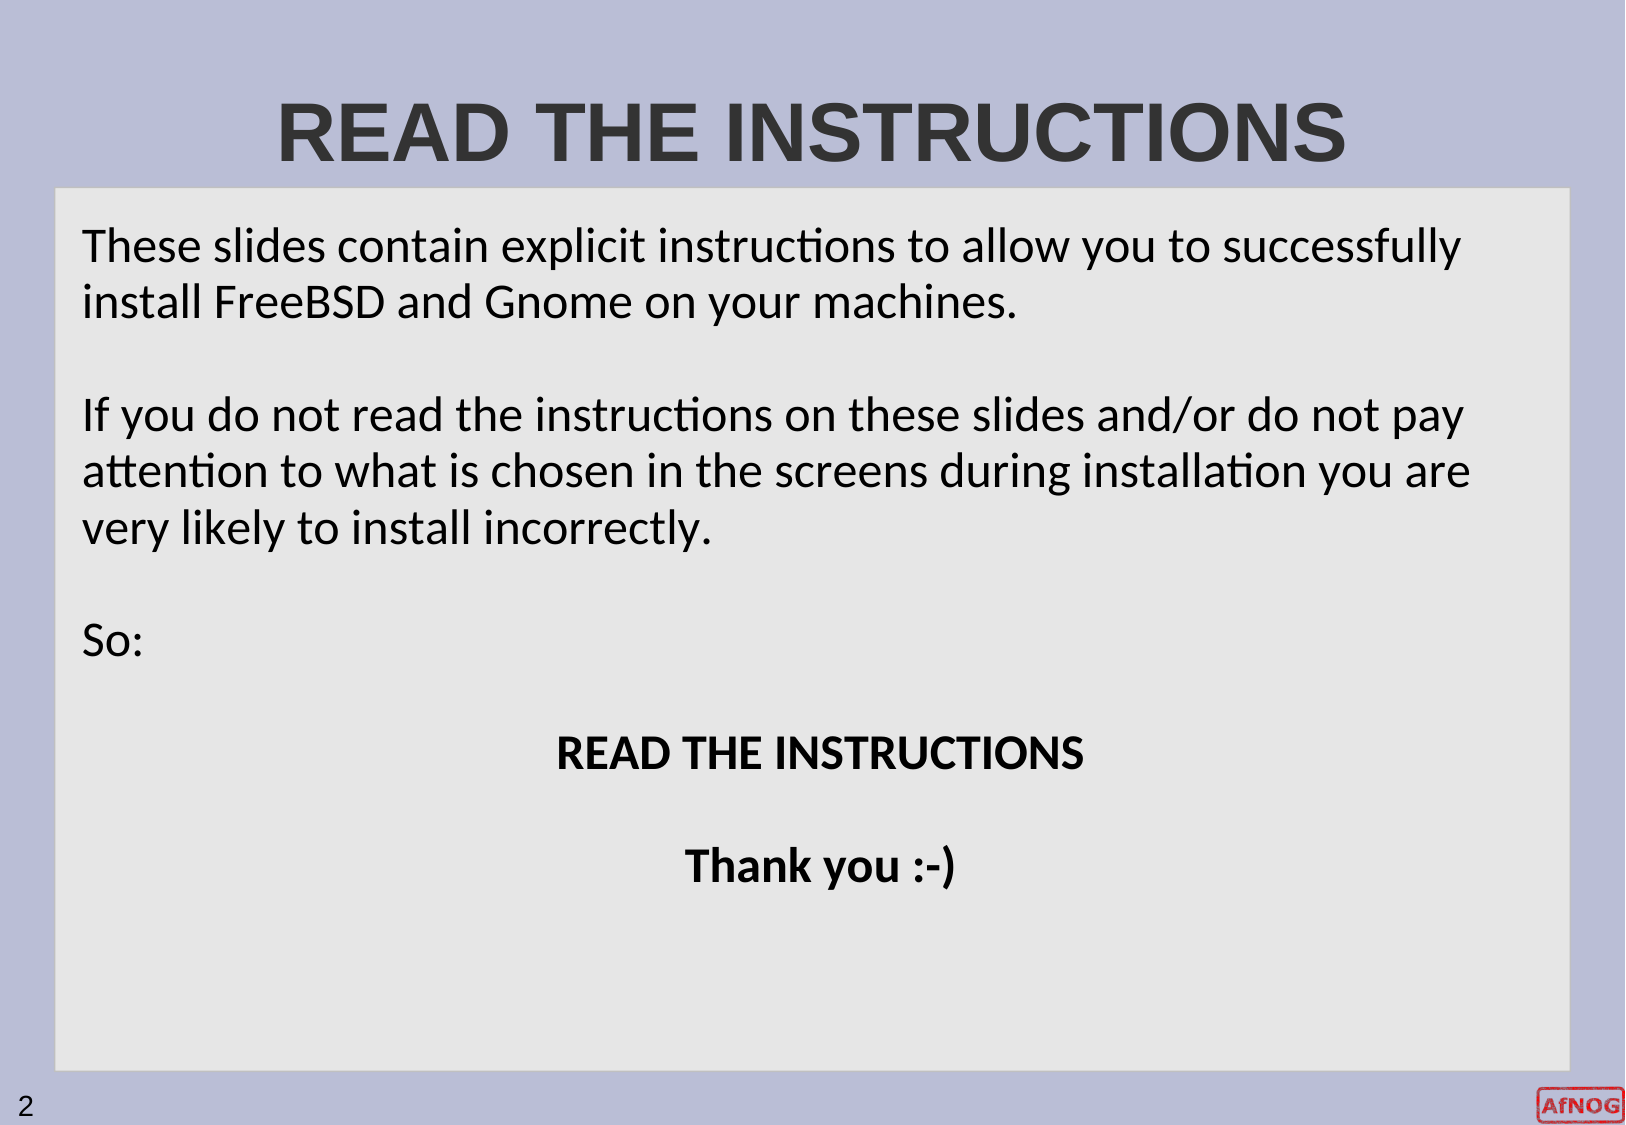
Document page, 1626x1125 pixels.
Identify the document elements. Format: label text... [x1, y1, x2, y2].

text_box READ THE INSTRUCTIONS [54, 44, 1571, 215]
text_box These slides contain explicit instructions to allow you to successfully install FreeBSD and Gnome on your machines. If you do not read the instructions on these slides and/or do not pay attention to what is chosen in the screens during installation you are very likely to install incorrectly. So: READ THE INSTRUCTIONS Thank you :-) [81, 214, 1560, 1045]
picture [1535, 1085, 1626, 1125]
